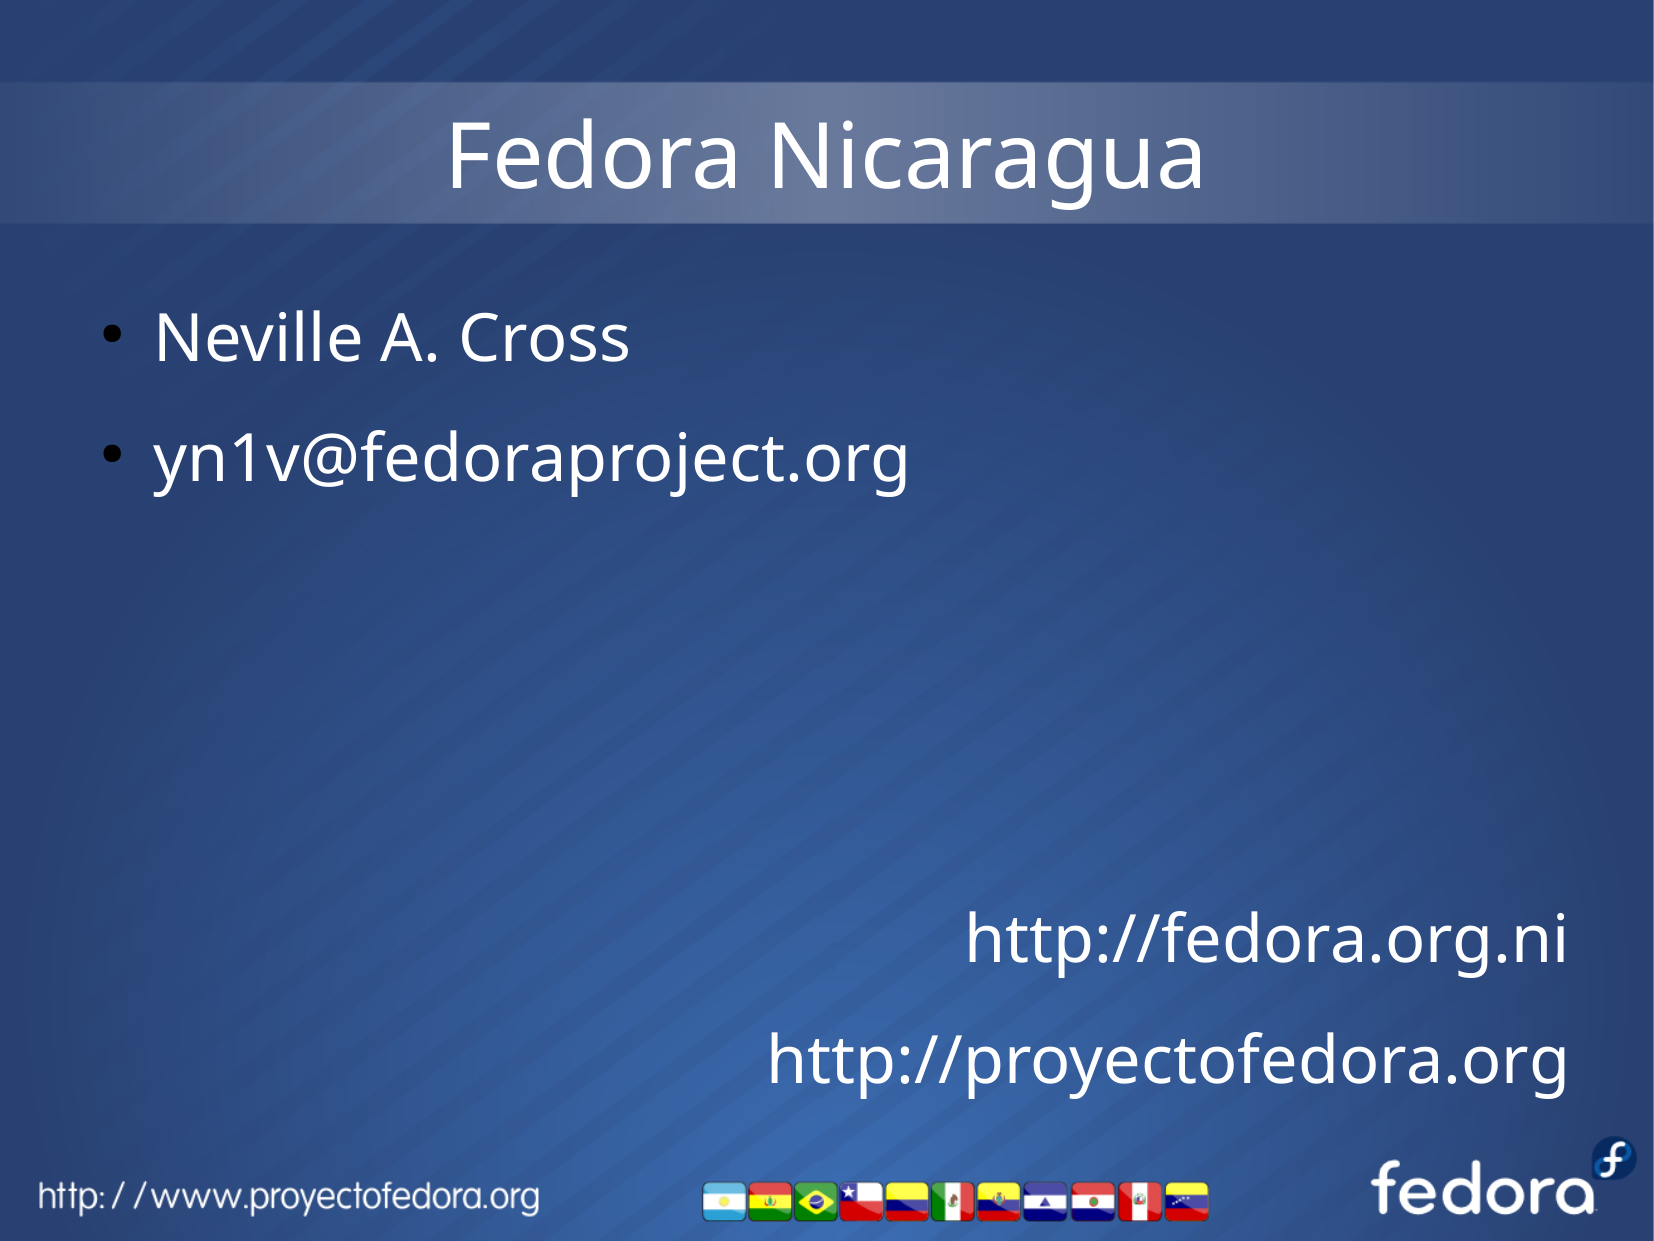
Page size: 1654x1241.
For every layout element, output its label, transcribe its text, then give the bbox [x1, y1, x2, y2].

picture [0, 0, 1654, 1241]
list Neville A. Cross yn1v@fedoraproject.org http://fedora.org.ni http://proyectofedora.org [82, 290, 1571, 1094]
title Fedora Nicaragua [82, 56, 1571, 250]
